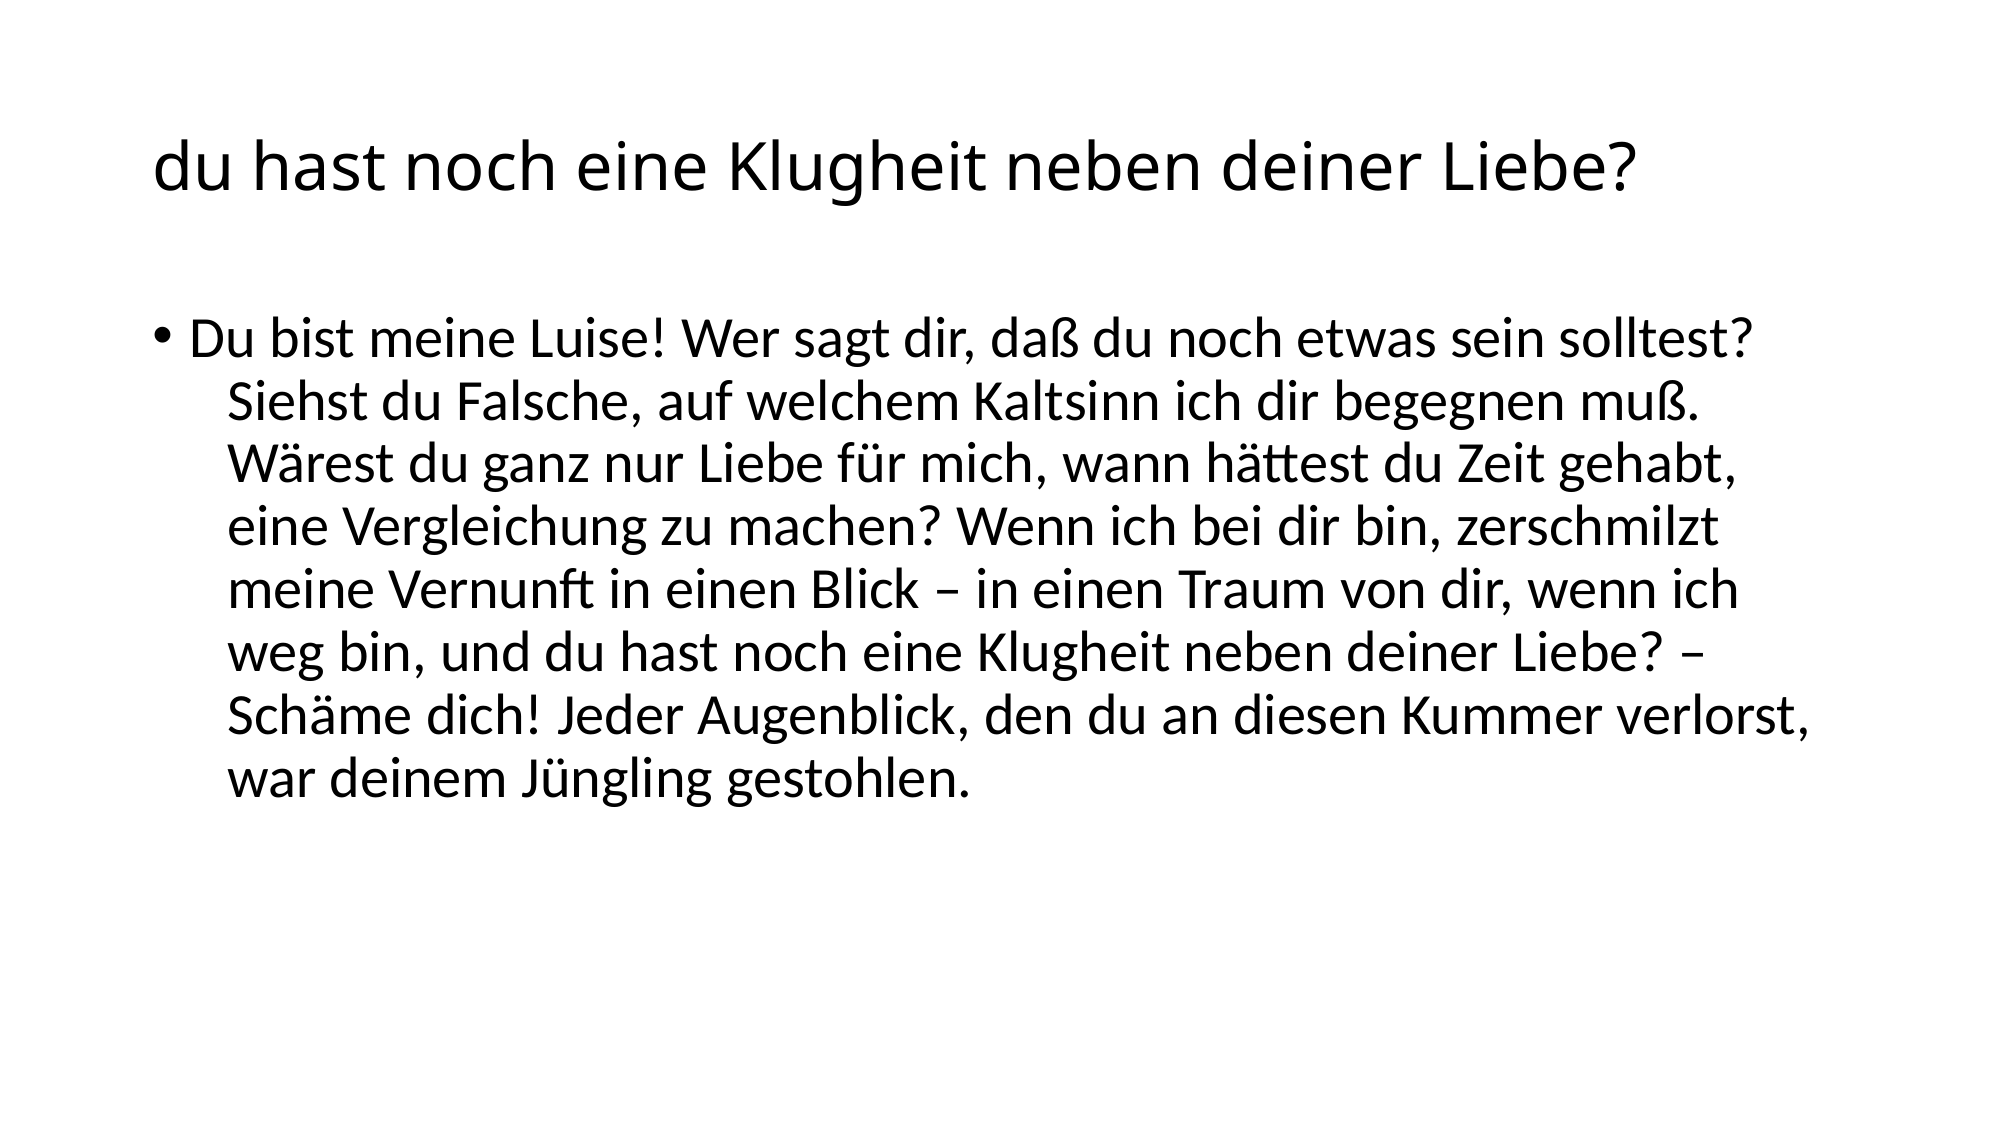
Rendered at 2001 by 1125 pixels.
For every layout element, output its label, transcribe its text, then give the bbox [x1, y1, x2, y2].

title du hast noch eine Klugheit neben deiner Liebe? [137, 59, 1863, 278]
list Du bist meine Luise! Wer sagt dir, daß du noch etwas sein solltest? Siehst du Falsche, auf welchem Kaltsinn ich dir begegnen muß. Wärest du ganz nur Liebe für mich, wann hättest du Zeit gehabt, eine Vergleichung zu machen? Wenn ich bei dir bin, zerschmilzt meine Vernunft in einen Blick – in einen Traum von dir, wenn ich weg bin, und du hast noch eine Klugheit neben deiner Liebe? – Schäme dich! Jeder Augenblick, den du an diesen Kummer verlorst, war deinem Jüngling gestohlen. [137, 299, 1863, 1014]
